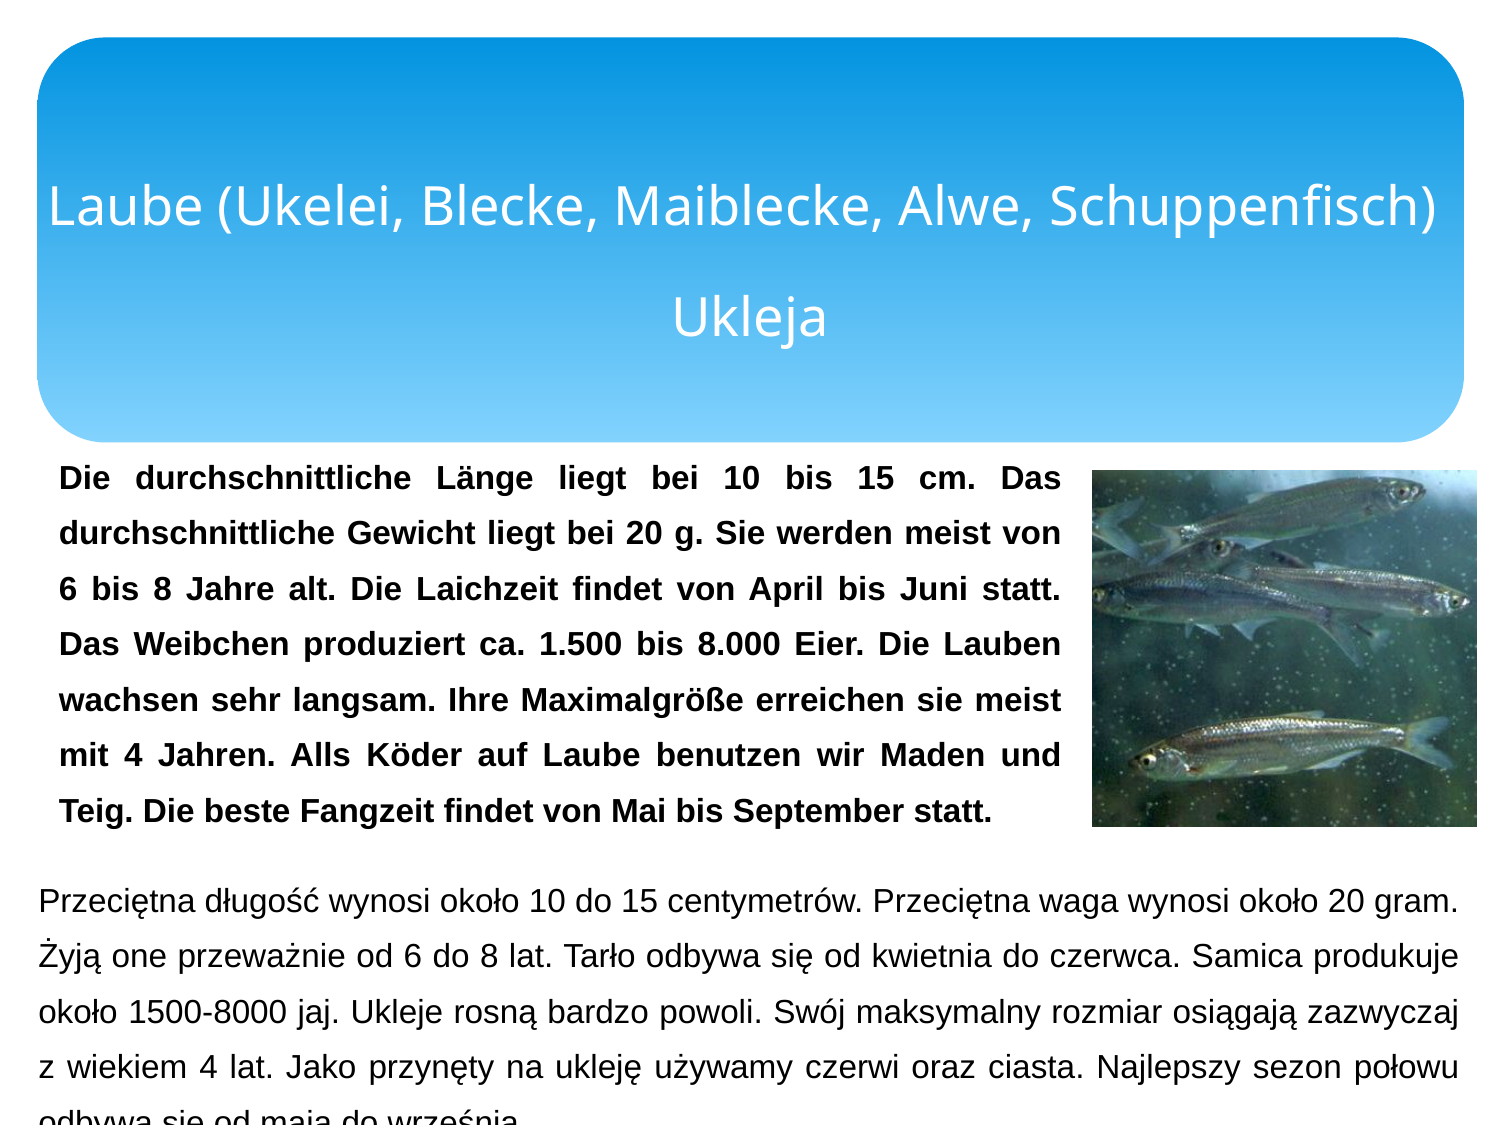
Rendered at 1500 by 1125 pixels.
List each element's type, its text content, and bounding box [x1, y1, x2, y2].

picture [1092, 470, 1477, 827]
subtitle Die durchschnittliche Länge liegt bei 10 bis 15 cm. Das durchschnittliche Gewicht liegt bei 20 g. Sie werden meist von 6 bis 8 Jahre alt. Die Laichzeit findet von April bis Juni statt. Das Weibchen produziert ca. 1.500 bis 8.000 Eier. Die Lauben wachsen sehr langsam. Ihre Maximalgröße erreichen sie meist mit 4 Jahren. Alls Köder auf Laube benutzen wir Maden und Teig. Die beste Fangzeit findet von Mai bis September statt. [59, 442, 1063, 827]
title Laube (Ukelei, Blecke, Maiblecke, Alwe, Schuppenfisch) Ukleja [0, 106, 1500, 376]
text_box Przeciętna długość wynosi około 10 do 15 centymetrów. Przeciętna waga wynosi około 20 gram. Żyją one przeważnie od 6 do 8 lat. Tarło odbywa się od kwietnia do czerwca. Samica produkuje około 1500-8000 jaj. Ukleje rosną bardzo powoli. Swój maksymalny rozmiar osiągają zazwyczaj z wiekiem 4 lat. Jako przynęty na ukleję używamy czerwi oraz ciasta. Najlepszy sezon połowu odbywa się od maja do września. [23, 856, 1477, 1125]
